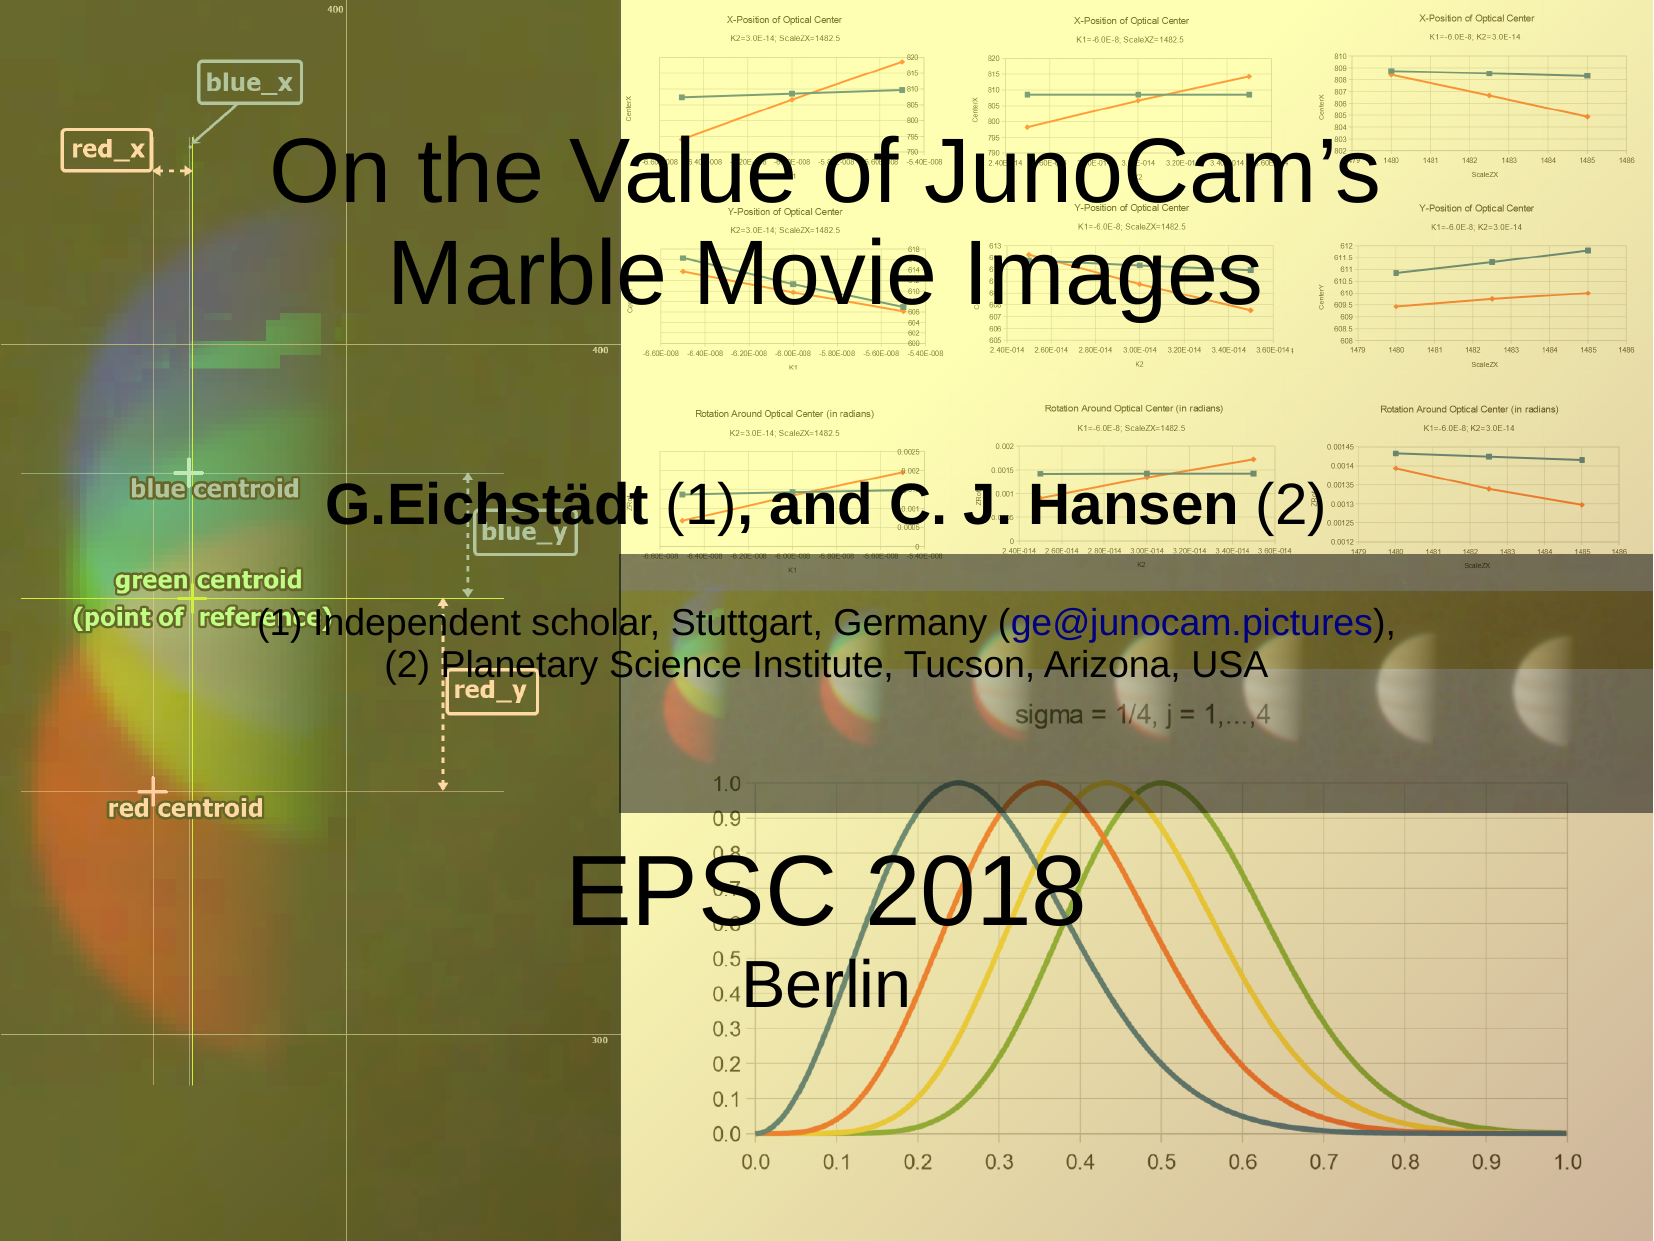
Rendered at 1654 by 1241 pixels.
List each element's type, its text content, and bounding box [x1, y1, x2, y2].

picture [0, 0, 1653, 1241]
title On the Value of JunoCam’s Marble Movie Images [82, 16, 1571, 383]
text_box G.Eichstädt (1), and C. J. Hansen (2) (1) Independent scholar, Stuttgart, Germany (ge@junocam.pictures), (2) Planetary Science Institute, Tucson, Arizona, USA EPSC 2018 Berlin [82, 383, 1571, 1109]
